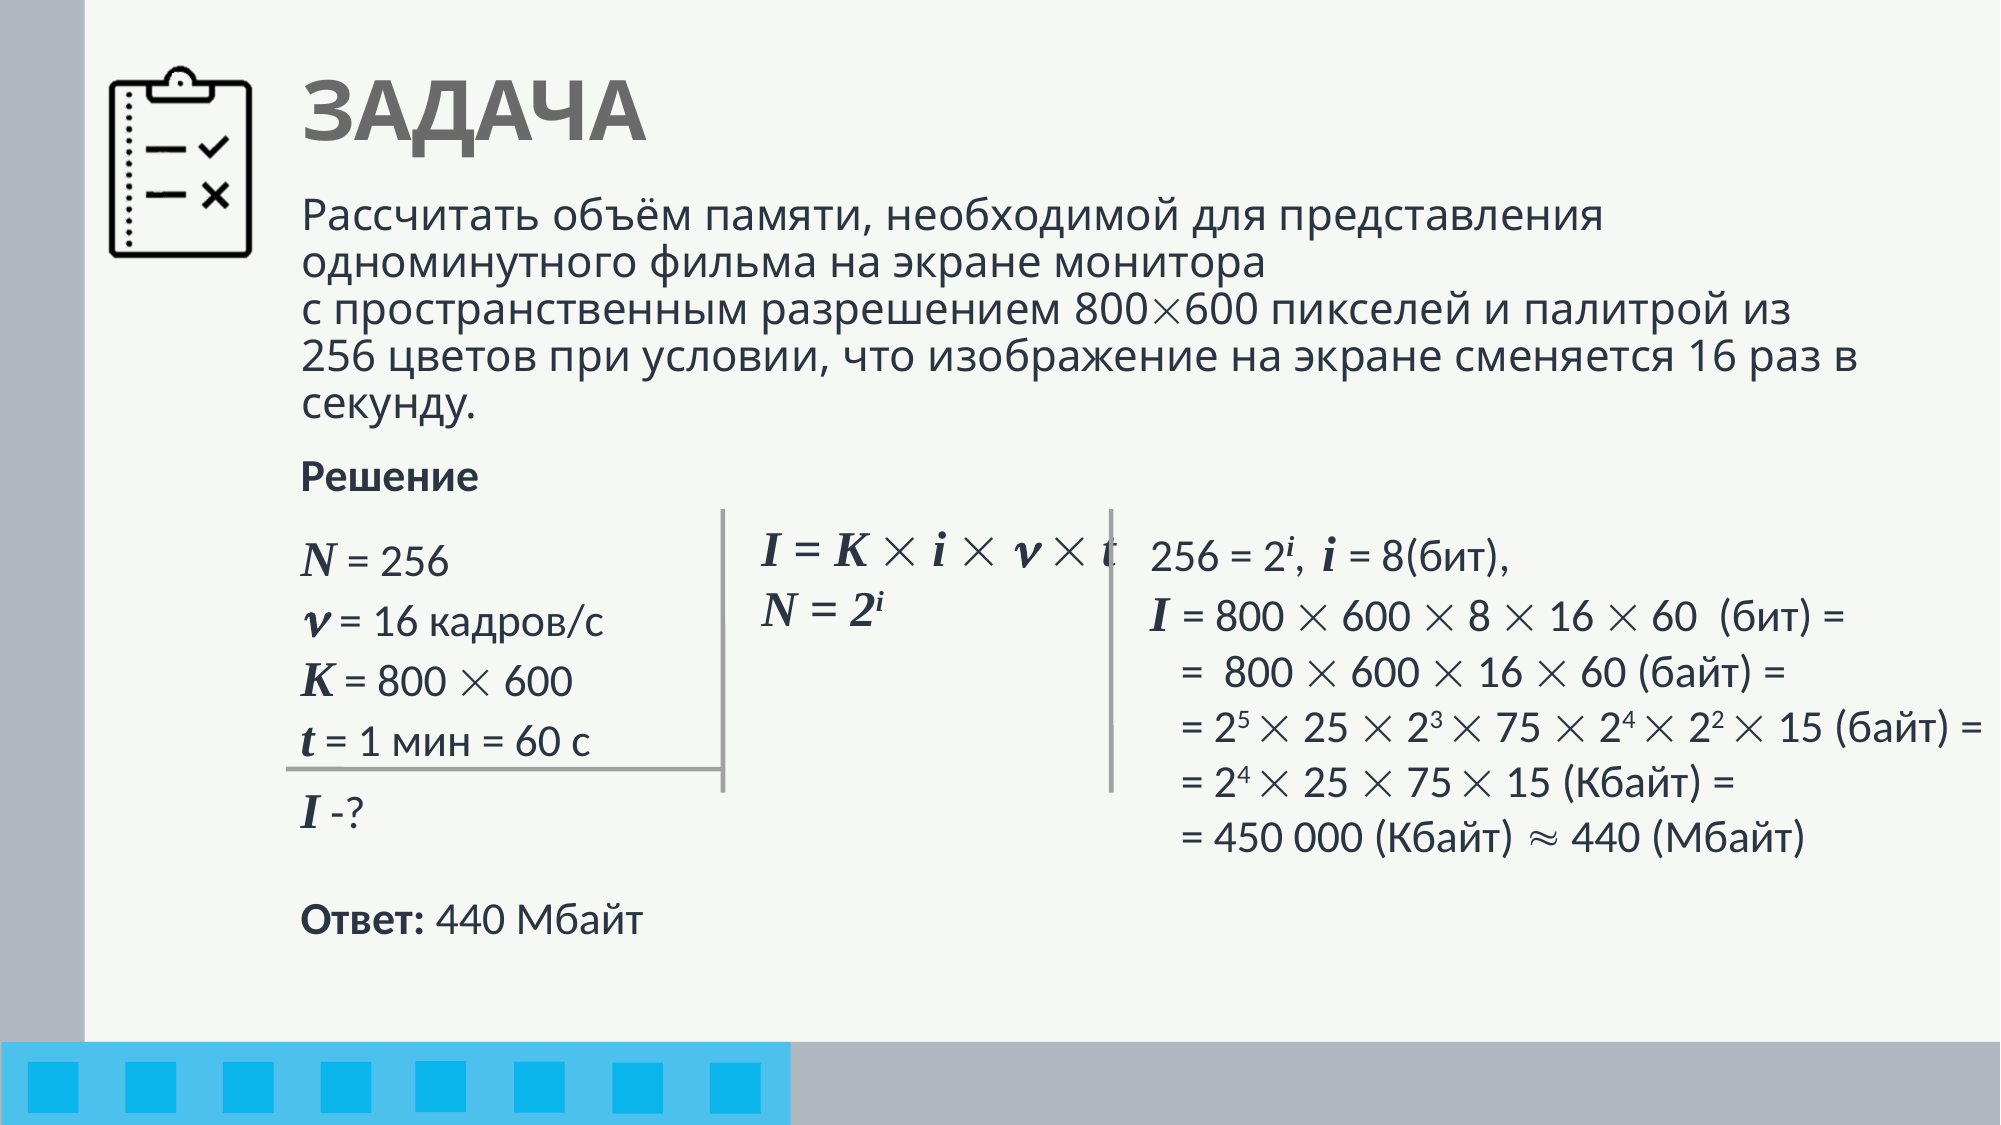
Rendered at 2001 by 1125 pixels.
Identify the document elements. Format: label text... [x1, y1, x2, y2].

text_box I = K  i    t N = 2i [1114, 509, 1303, 644]
text_box I = K  i    t N = 2i [746, 509, 1108, 644]
list Рассчитать объём памяти, необходимой для представления одноминутного фильма на экране монитора с пространственным разрешением 800600 пикселей и палитрой из 256 цветов при условии, что изображение на экране сменяется 16 раз в секунду. [285, 185, 1892, 440]
text_box N = 256  = 16 кадров/с K = 800  600 t = 1 мин = 60 с I -? [285, 518, 720, 766]
text_box 256 = 2i, i = 8(бит), I = 800  600  8  16  60 (бит) = = 800  600  16  60 (байт) = = 25  25  23  75  24  22  15 (байт) = = 24  25  75  15 (Кбайт) = = 450 000 (Кбайт)  440 (Мбайт) [1135, 514, 2000, 870]
text_box Решение [285, 438, 1562, 508]
picture [85, 54, 285, 286]
title ЗАДАЧА [285, 5, 1892, 185]
text_box Ответ: 440 Мбайт [285, 881, 1562, 951]
text_box N = 256  = 16 кадров/с K = 800  600 t = 1 мин = 60 с I -? [285, 518, 735, 846]
